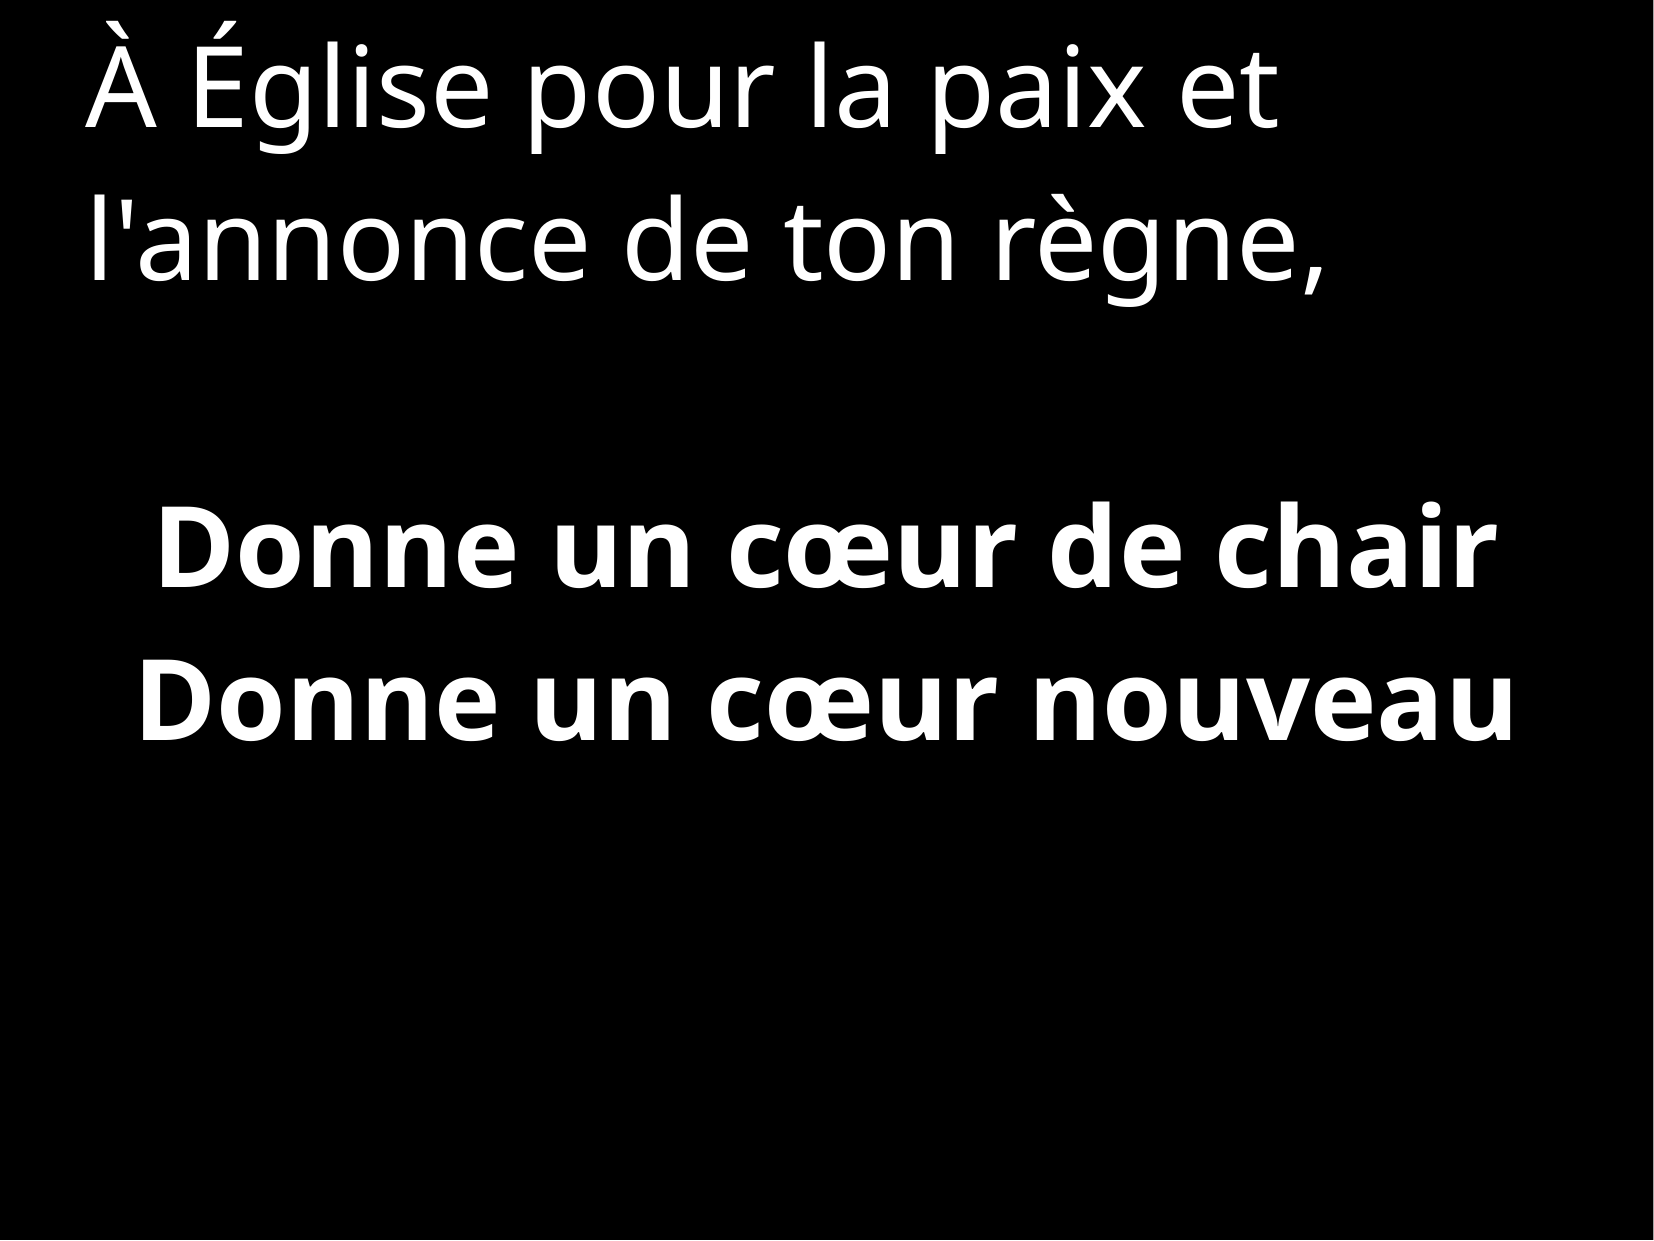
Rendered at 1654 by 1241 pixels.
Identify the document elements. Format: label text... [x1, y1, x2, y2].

text_box À Église pour la paix et l'annonce de ton règne, Donne un cœur de chair Donne un cœur nouveau [0, 0, 1654, 1241]
